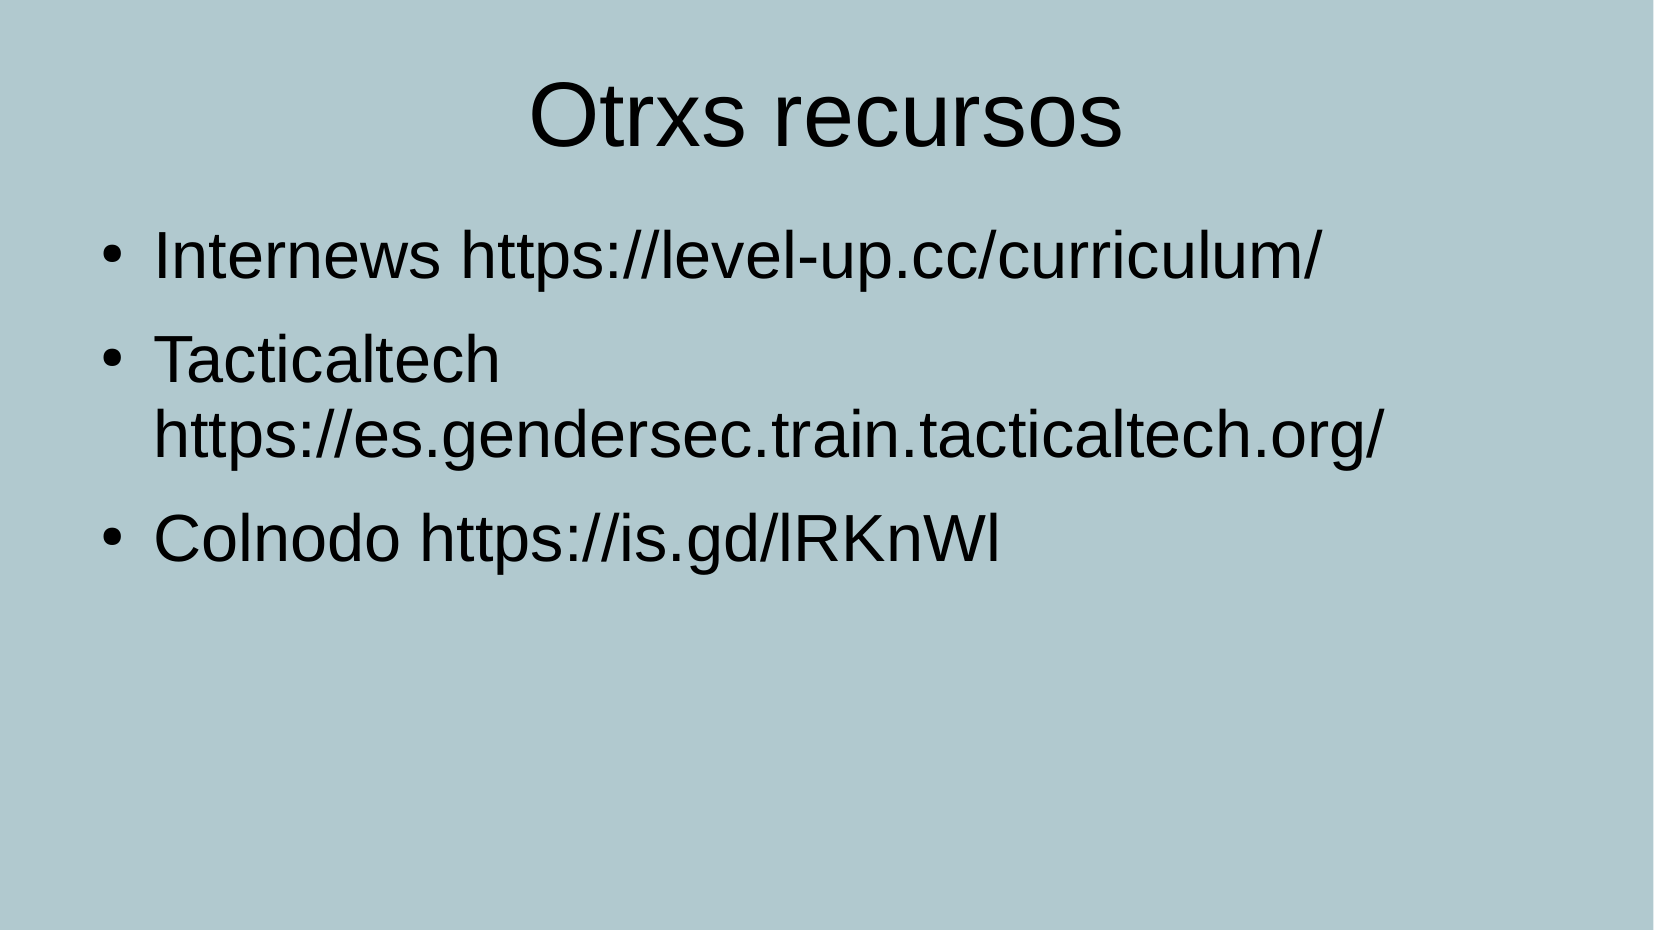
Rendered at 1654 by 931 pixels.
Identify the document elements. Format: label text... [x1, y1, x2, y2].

list Internews https://level-up.cc/curriculum/ Tacticaltech https://es.gendersec.train.tacticaltech.org/ Colnodo https://is.gd/lRKnWl [82, 217, 1571, 758]
title Otrxs recursos [82, 37, 1571, 193]
